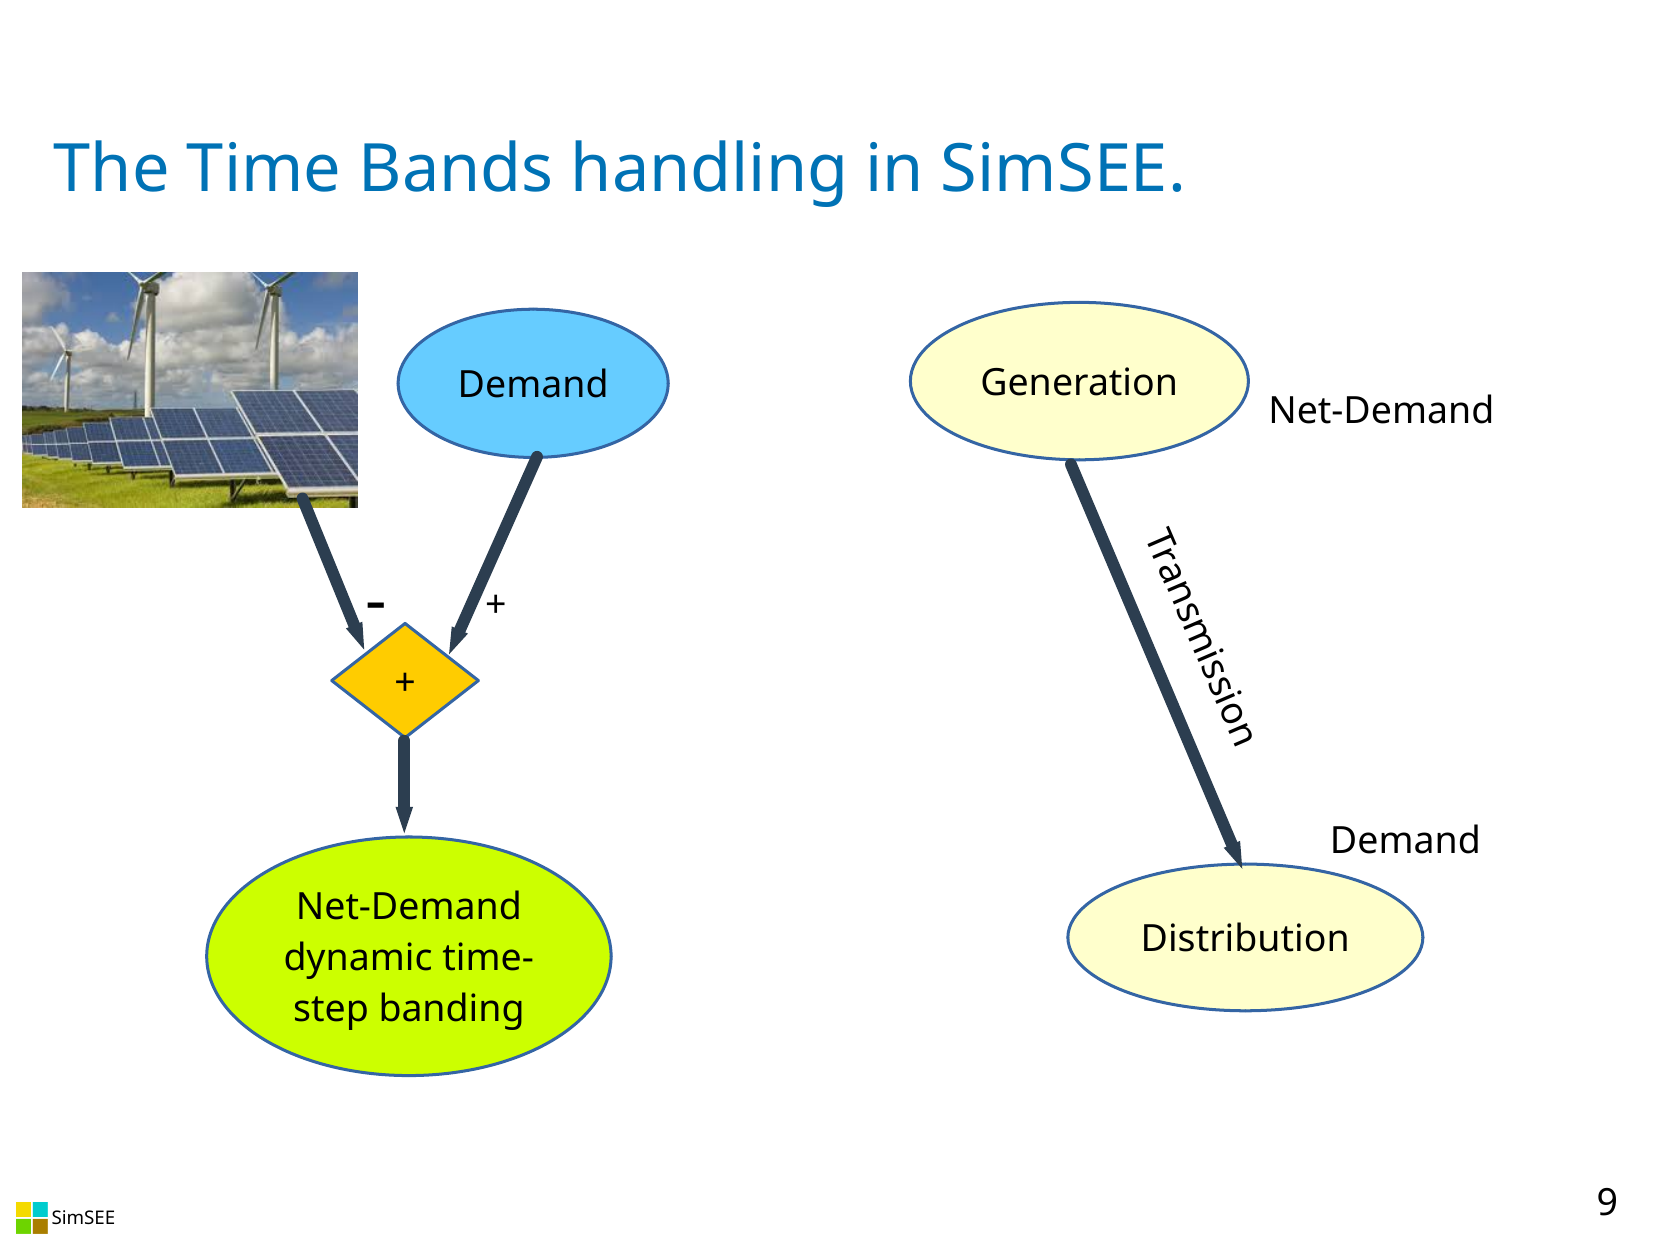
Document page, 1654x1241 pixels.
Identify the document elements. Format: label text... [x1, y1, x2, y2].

text_box - [350, 544, 419, 644]
text_box + [470, 570, 532, 633]
text_box Demand [398, 309, 669, 458]
text_box Demand [1315, 806, 1504, 869]
text_box + [331, 634, 479, 736]
title The Time Bands handling in SimSEE. [47, 120, 1459, 207]
text_box Net-Demand [1253, 375, 1522, 439]
text_box Transmission [1125, 504, 1290, 779]
text_box Net-Demand dynamic time-step banding [206, 836, 612, 1076]
picture [15, 1201, 49, 1235]
text_box Generation [910, 302, 1249, 460]
picture [22, 272, 358, 508]
text_box Distribution [1067, 864, 1423, 1011]
